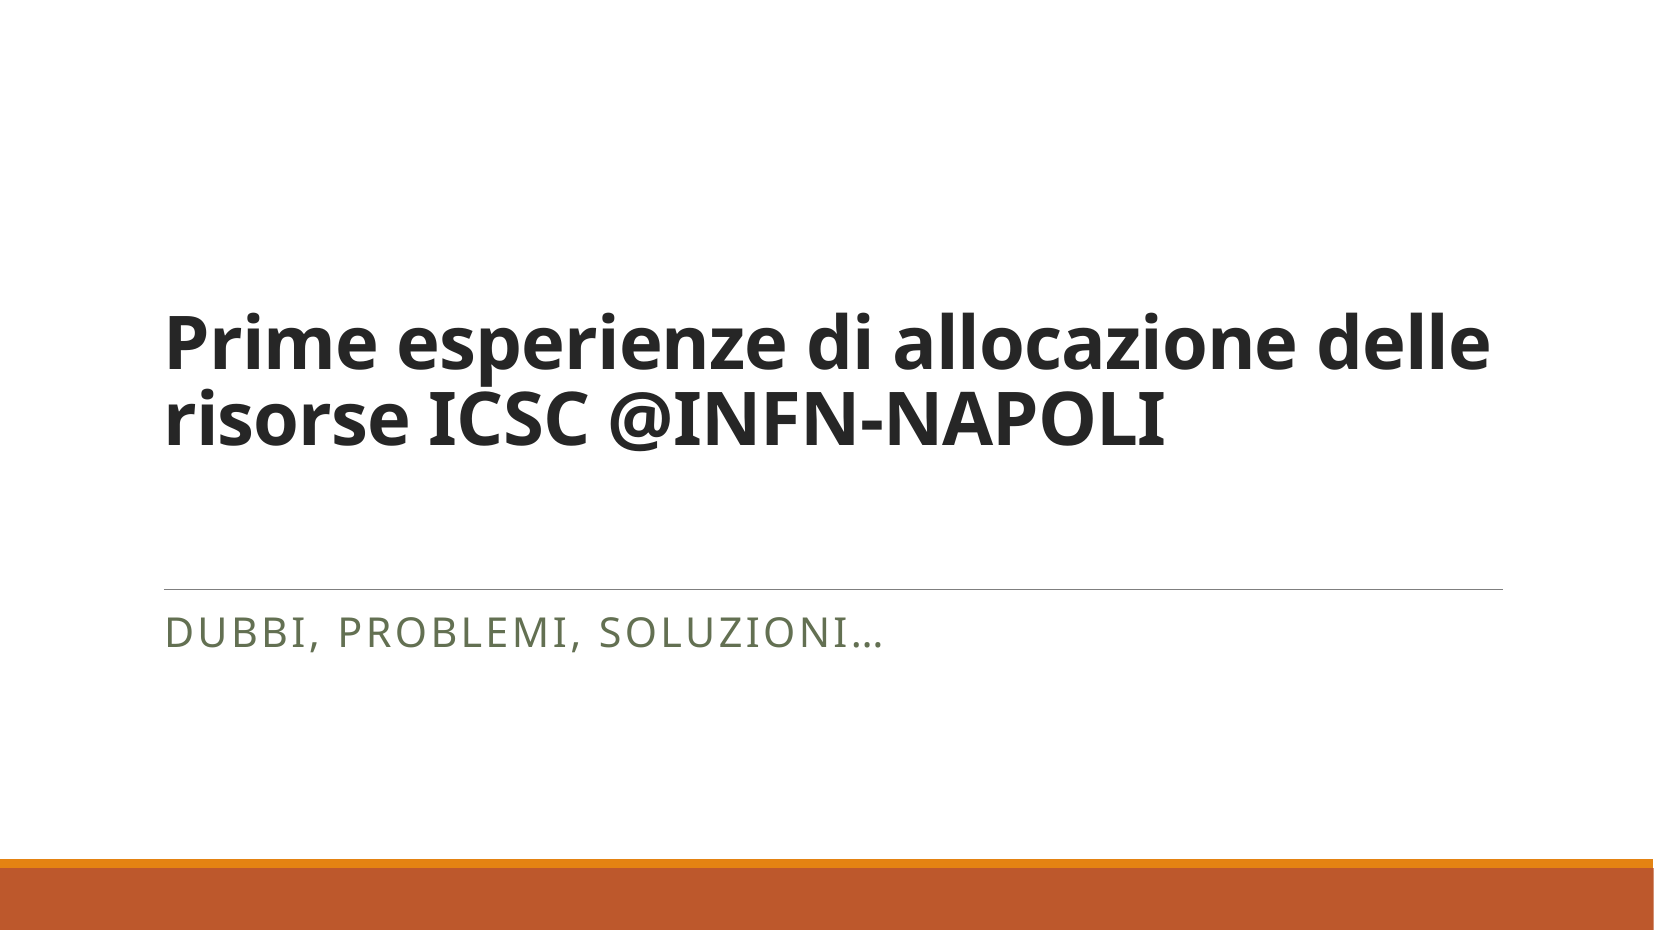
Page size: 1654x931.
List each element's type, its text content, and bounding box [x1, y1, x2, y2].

subtitle Dubbi, problemi, soluzioni… [149, 604, 1514, 760]
title Prime esperienze di allocazione delle risorse ICSC @INFN-NAPOLI [148, 250, 1514, 469]
